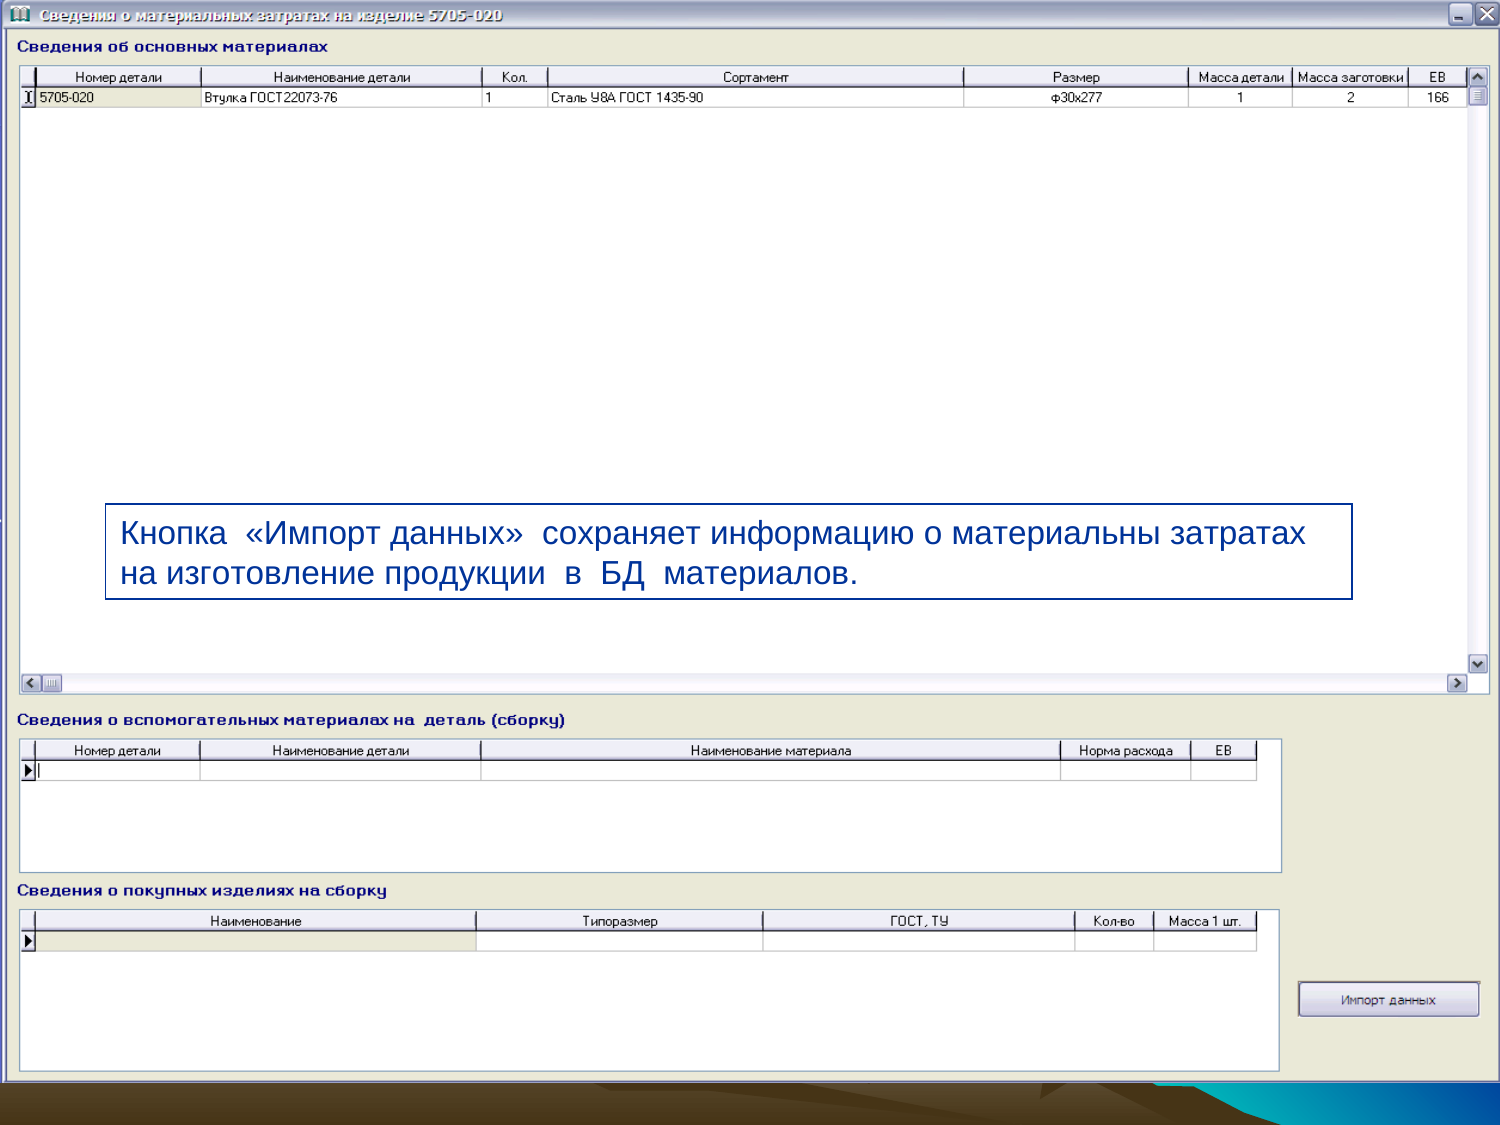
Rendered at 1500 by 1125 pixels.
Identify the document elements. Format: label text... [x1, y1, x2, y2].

picture [0, 0, 1500, 1083]
text_box Кнопка «Импорт данных» сохраняет информацию о материальны затратах на изготовление продукции в БД материалов. [105, 503, 1352, 600]
